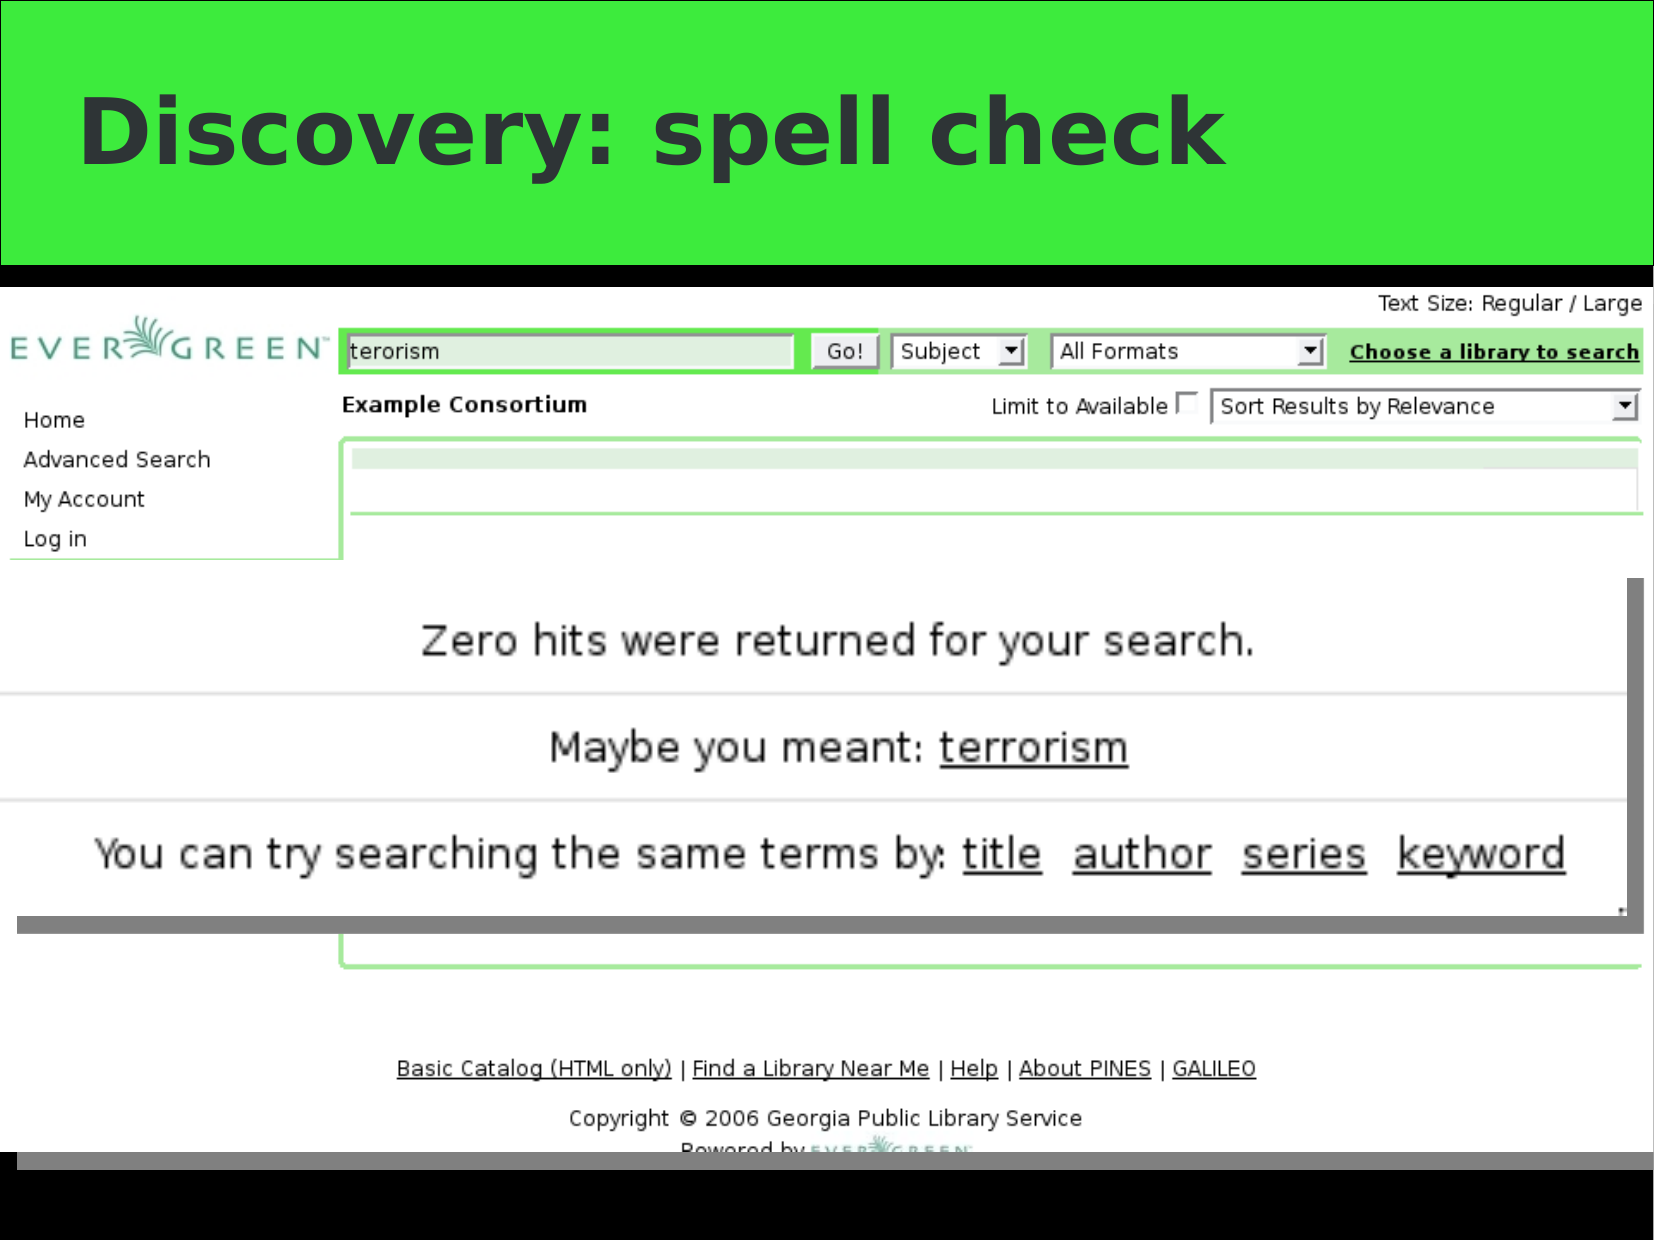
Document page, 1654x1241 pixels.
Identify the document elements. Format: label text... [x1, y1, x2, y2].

title Discovery: spell check [76, 36, 1565, 229]
picture [0, 287, 1654, 1152]
